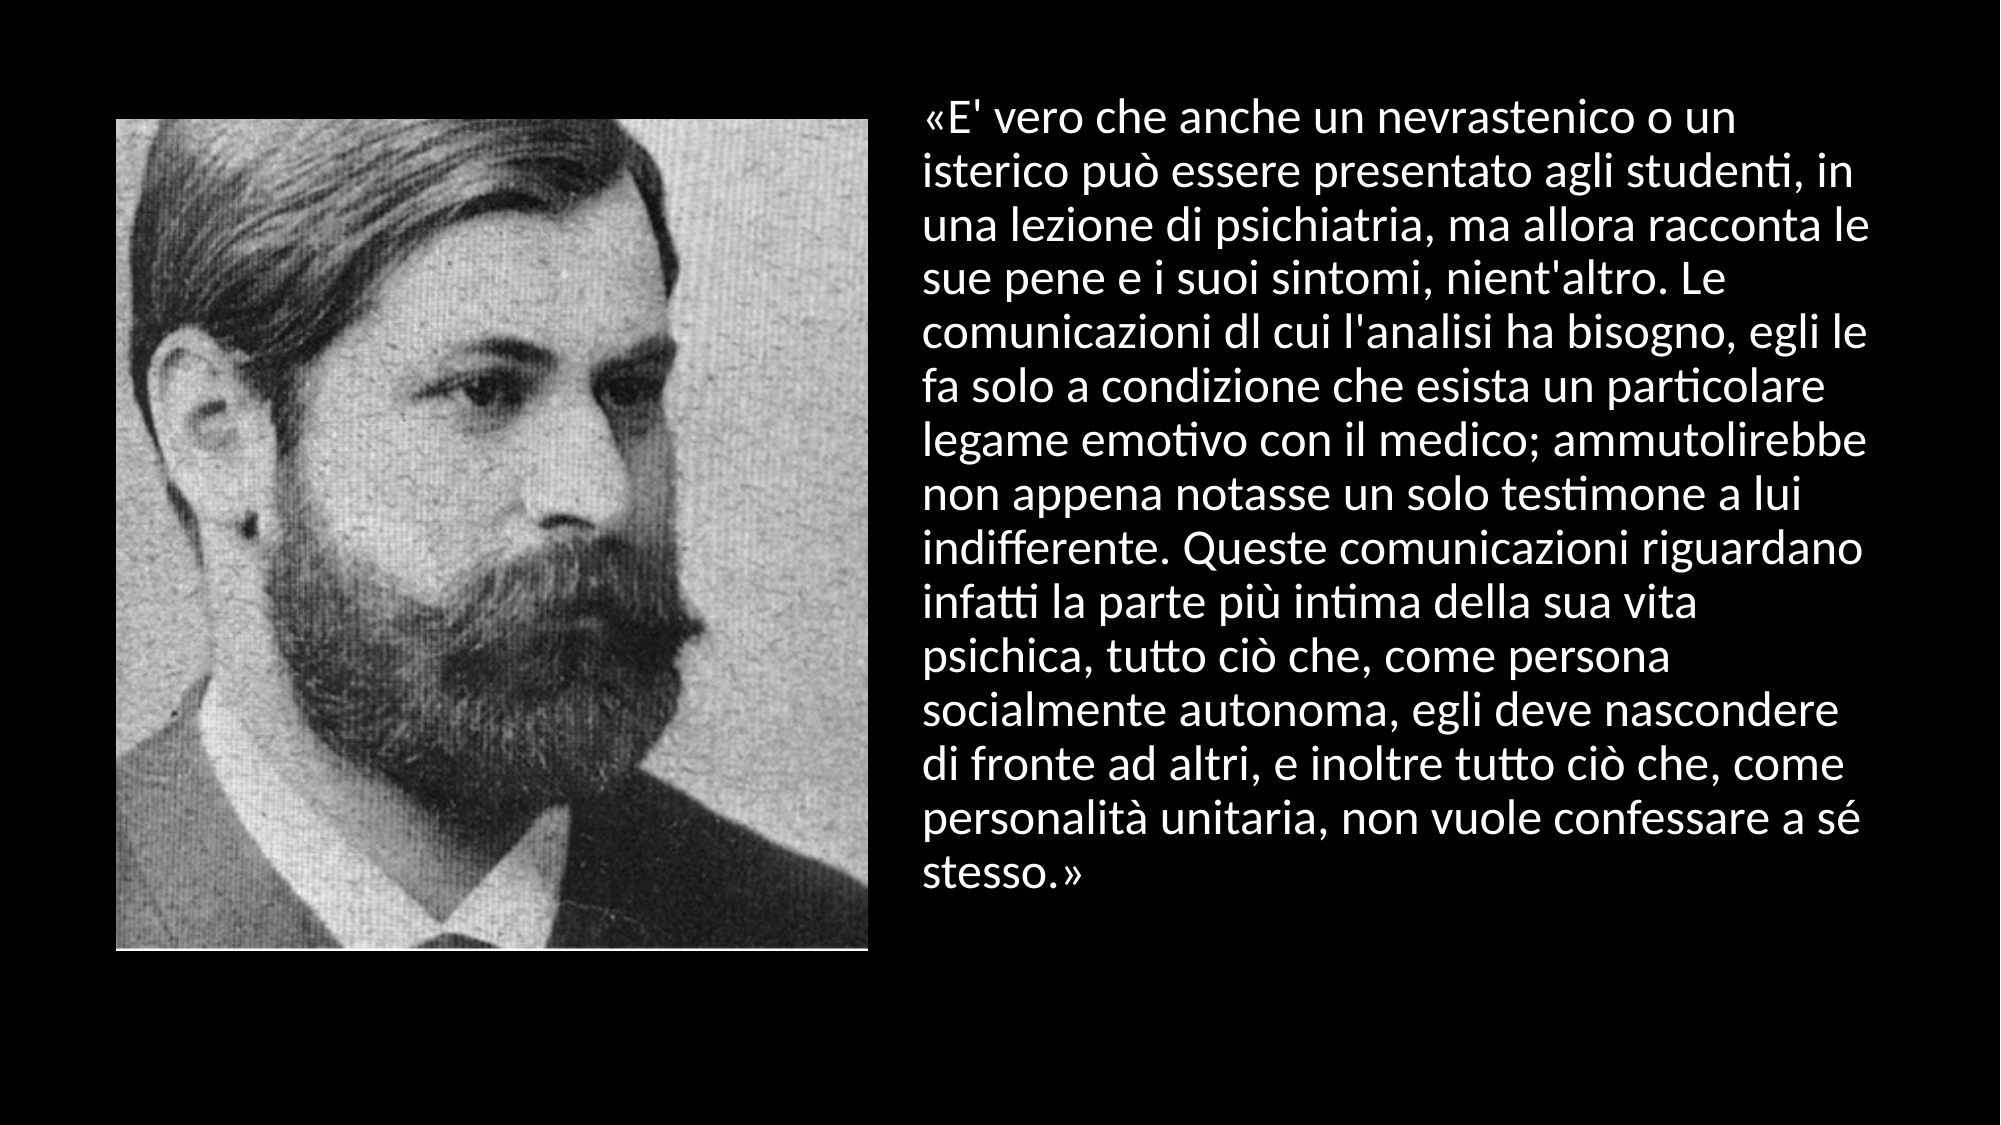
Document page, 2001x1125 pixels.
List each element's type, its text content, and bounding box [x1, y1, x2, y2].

list «E' vero che anche un nevrastenico o un isterico può essere presentato agli studenti, in una lezione di psichiatria, ma allora racconta le sue pene e i suoi sintomi, nient'altro. Le comunicazioni dl cui l'analisi ha bisogno, egli le fa solo a condizione che esista un particolare legame emotivo con il medico; ammutolirebbe non appena notasse un solo testimone a lui indifferente. Queste comunicazioni riguardano infatti la parte più intima della sua vita psichica, tutto ciò che, come persona socialmente autonoma, egli deve nascondere di fronte ad altri, e inoltre tutto ciò che, come personalità unitaria, non vuole confessare a sé stesso.» [906, 82, 1891, 1099]
picture [116, 120, 868, 951]
